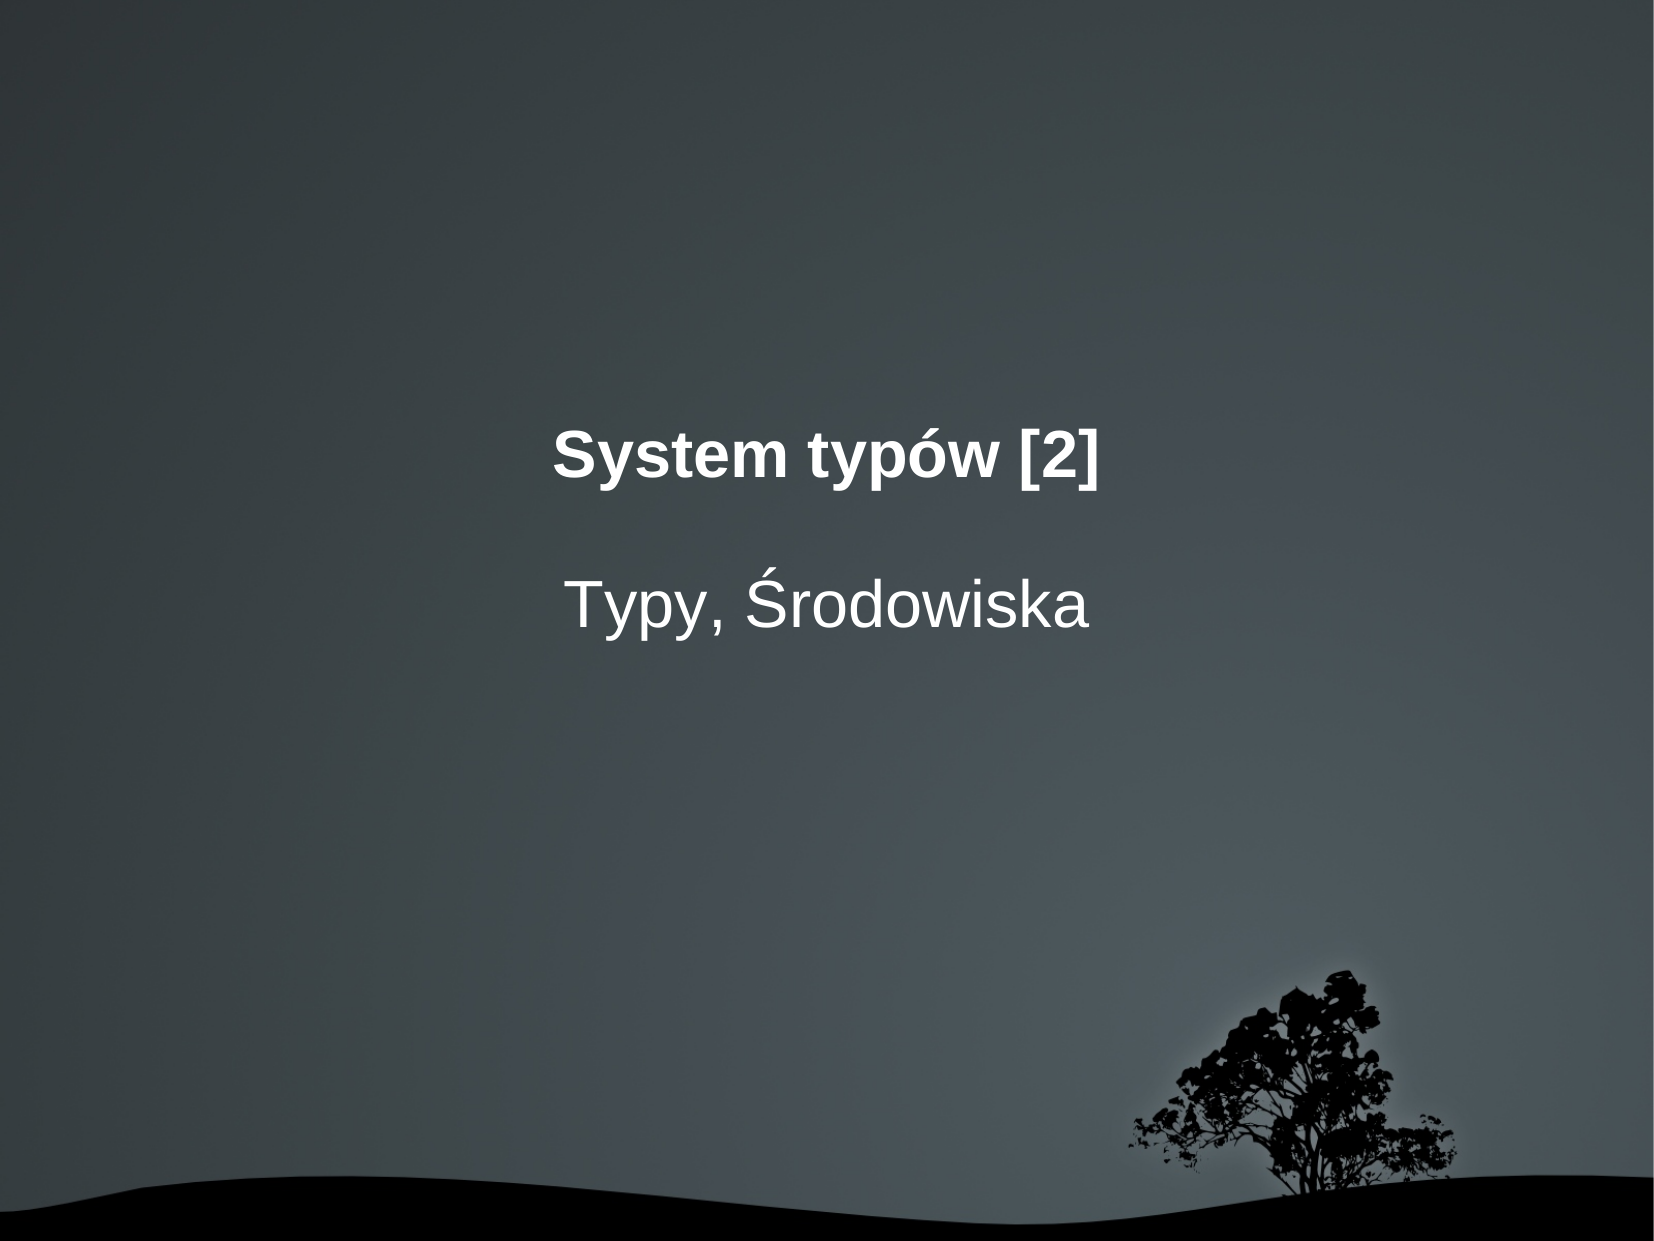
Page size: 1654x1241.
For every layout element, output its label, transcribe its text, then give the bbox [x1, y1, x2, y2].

subtitle System typów [2] Typy, Środowiska [82, 49, 1571, 1109]
picture [0, 0, 1654, 1241]
